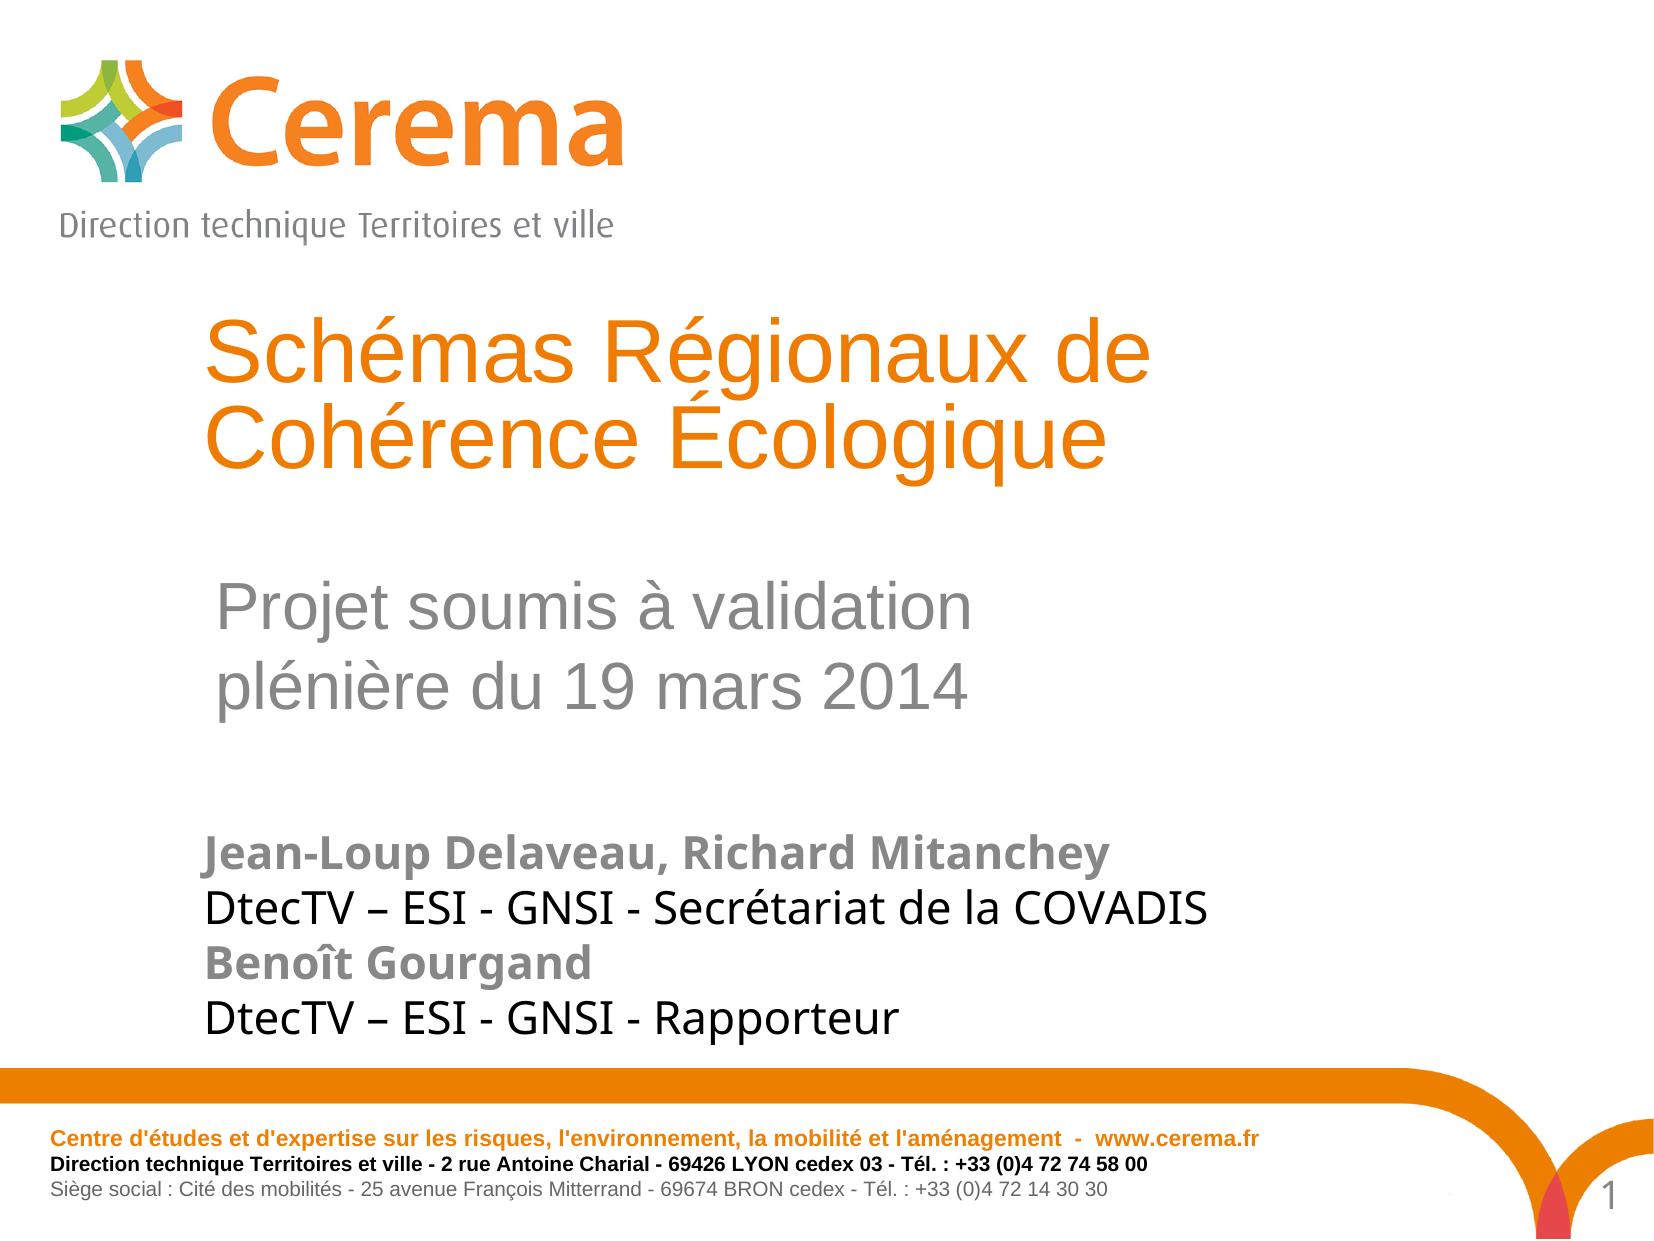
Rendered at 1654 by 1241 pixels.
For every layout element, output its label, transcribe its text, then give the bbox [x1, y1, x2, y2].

text_box Schémas Régionaux de Cohérence Écologique [188, 306, 1465, 513]
text_box Jean-Loup Delaveau, Richard Mitanchey DtecTV – ESI - GNSI - Secrétariat de la COVADIS Benoît Gourgand DtecTV – ESI - GNSI - Rapporteur [188, 816, 1465, 886]
text_box Projet soumis à validation plénière du 19 mars 2014 [200, 555, 1477, 661]
picture [0, 1068, 1654, 1239]
picture [0, 0, 684, 291]
